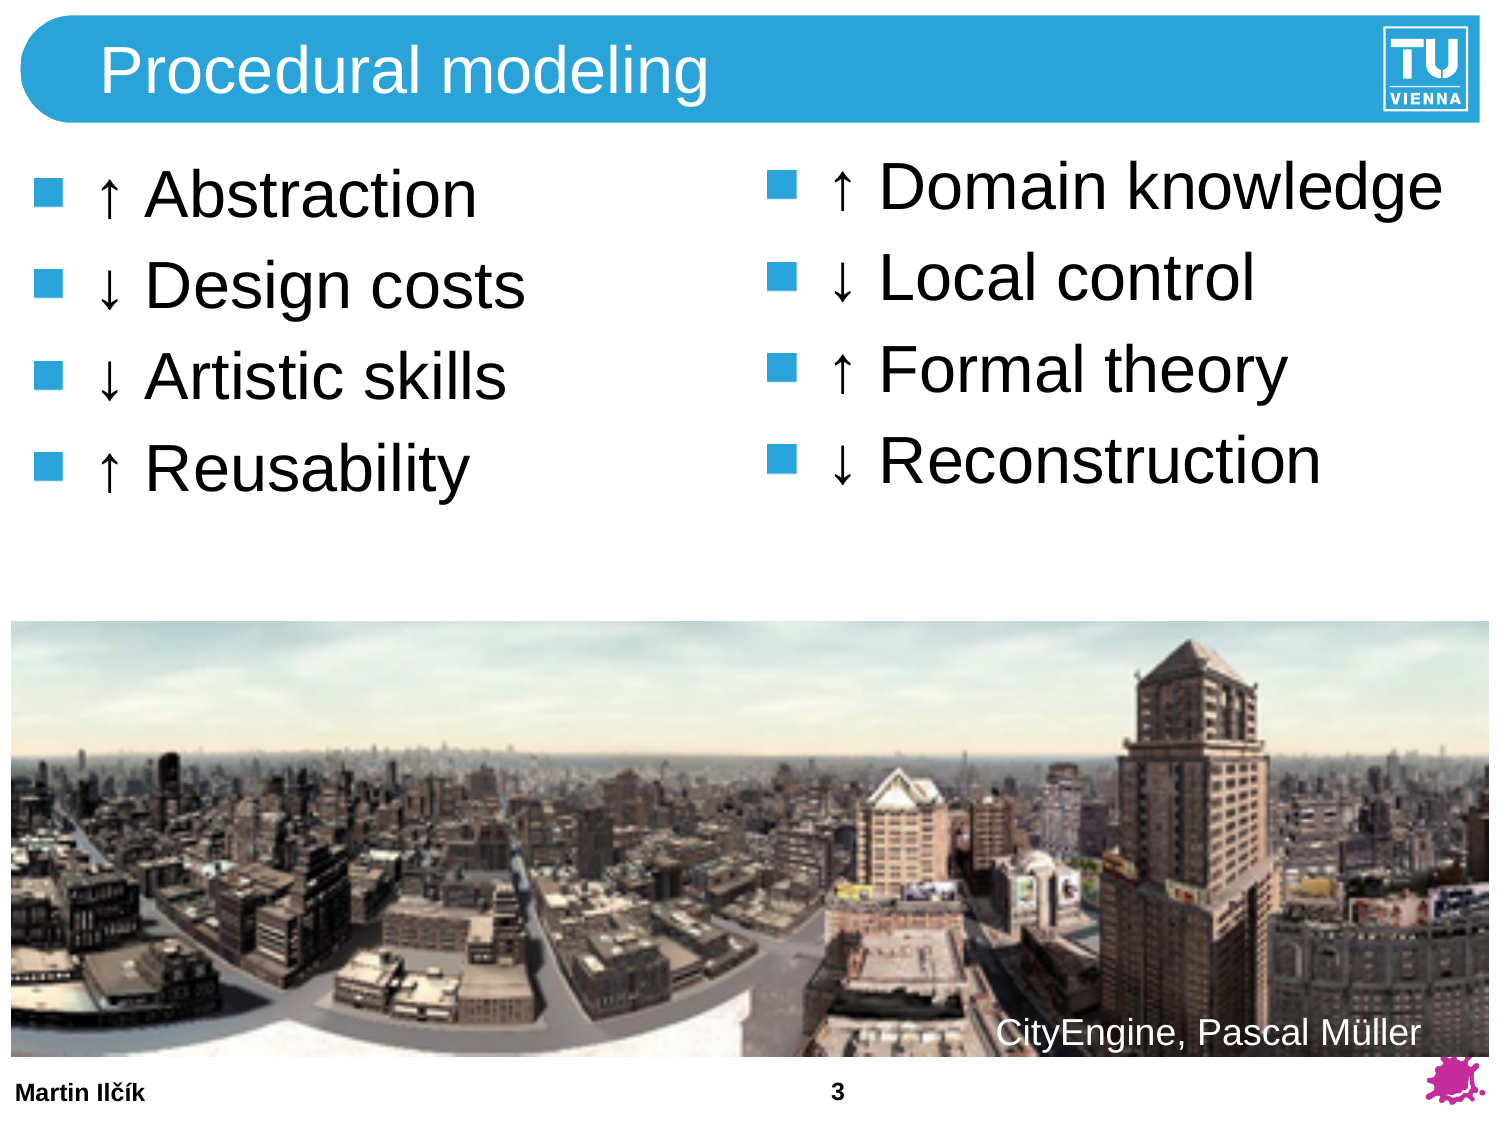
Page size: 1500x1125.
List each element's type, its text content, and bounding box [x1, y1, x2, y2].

text_box Martin Ilčík [0, 1068, 617, 1117]
list ↑ Abstraction ↓ Design costs ↓ Artistic skills ↑ Reusability [19, 1057, 733, 1063]
picture [11, 621, 1489, 1057]
list ↑ Abstraction ↓ Design costs ↓ Artistic skills ↑ Reusability [19, 148, 733, 621]
list ↑ Domain knowledge ↓ Local control ↑ Formal theory ↓ Reconstruction [767, 148, 1481, 621]
title Procedural modeling [85, 22, 1359, 119]
text_box 40 [749, 1067, 927, 1117]
text_box CityEngine, Pascal Müller [981, 1003, 1437, 1075]
